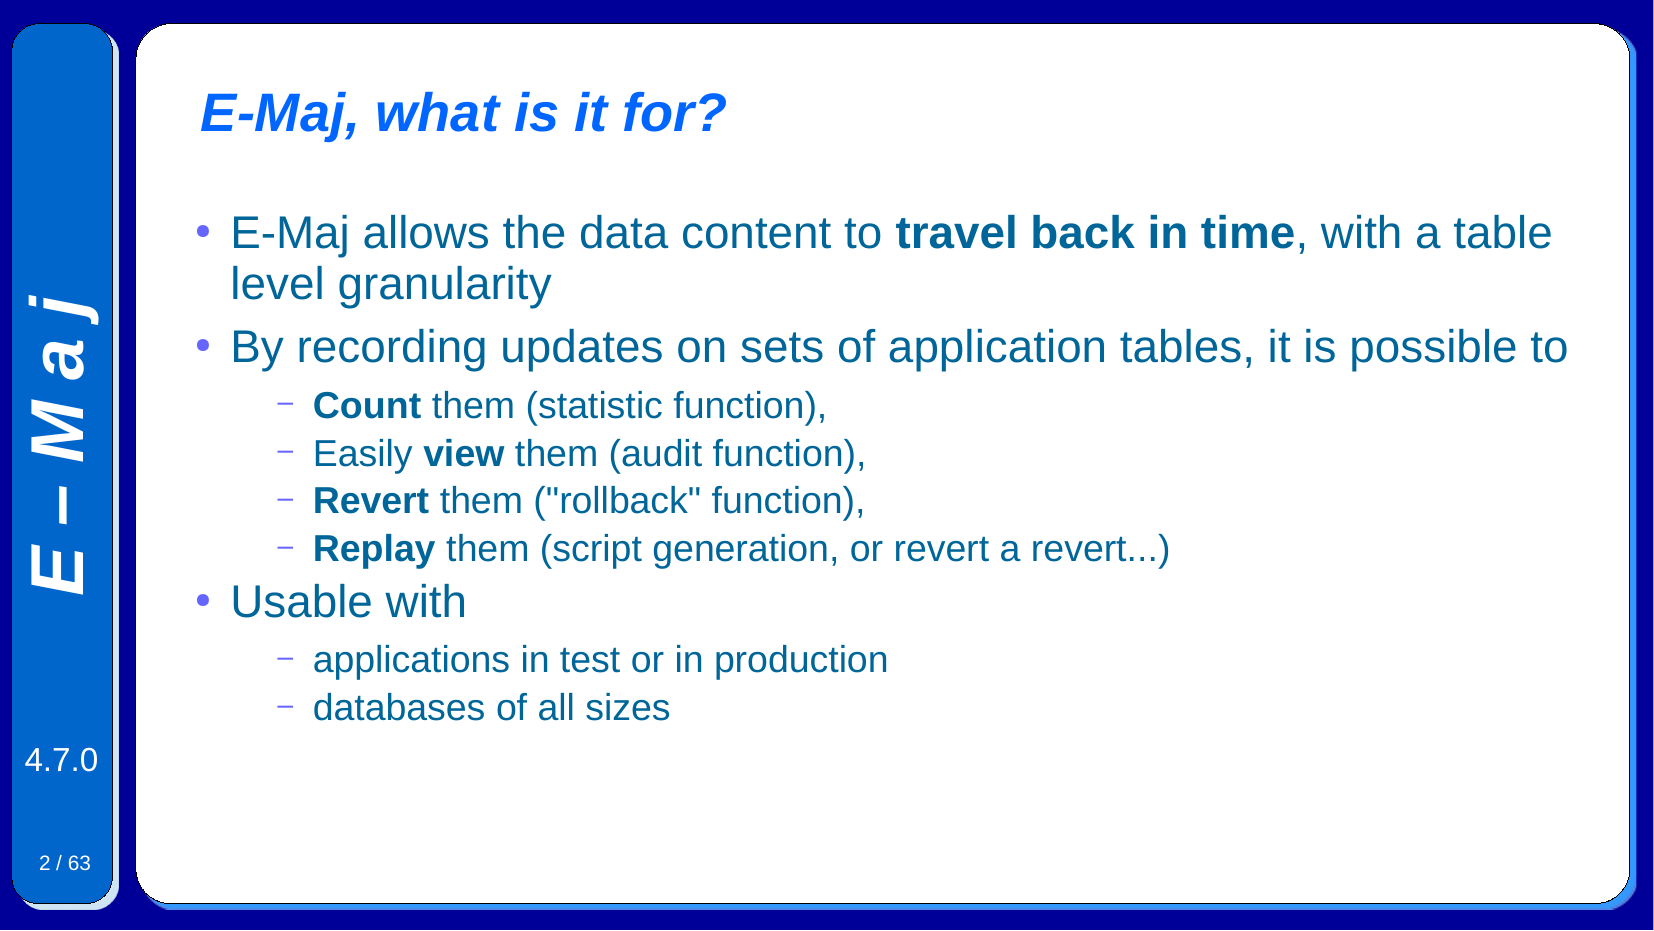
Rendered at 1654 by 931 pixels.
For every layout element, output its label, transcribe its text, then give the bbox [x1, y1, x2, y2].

title E-Maj, what is it for? [200, 34, 1575, 191]
list E-Maj allows the data content to travel back in time, with a table level granularity By recording updates on sets of application tables, it is possible to Count them (statistic function), Easily view them (audit function), Revert them ("rollback" function), Replay them (script generation, or revert a revert...) Usable with applications in test or in production databases of all sizes [177, 206, 1587, 886]
